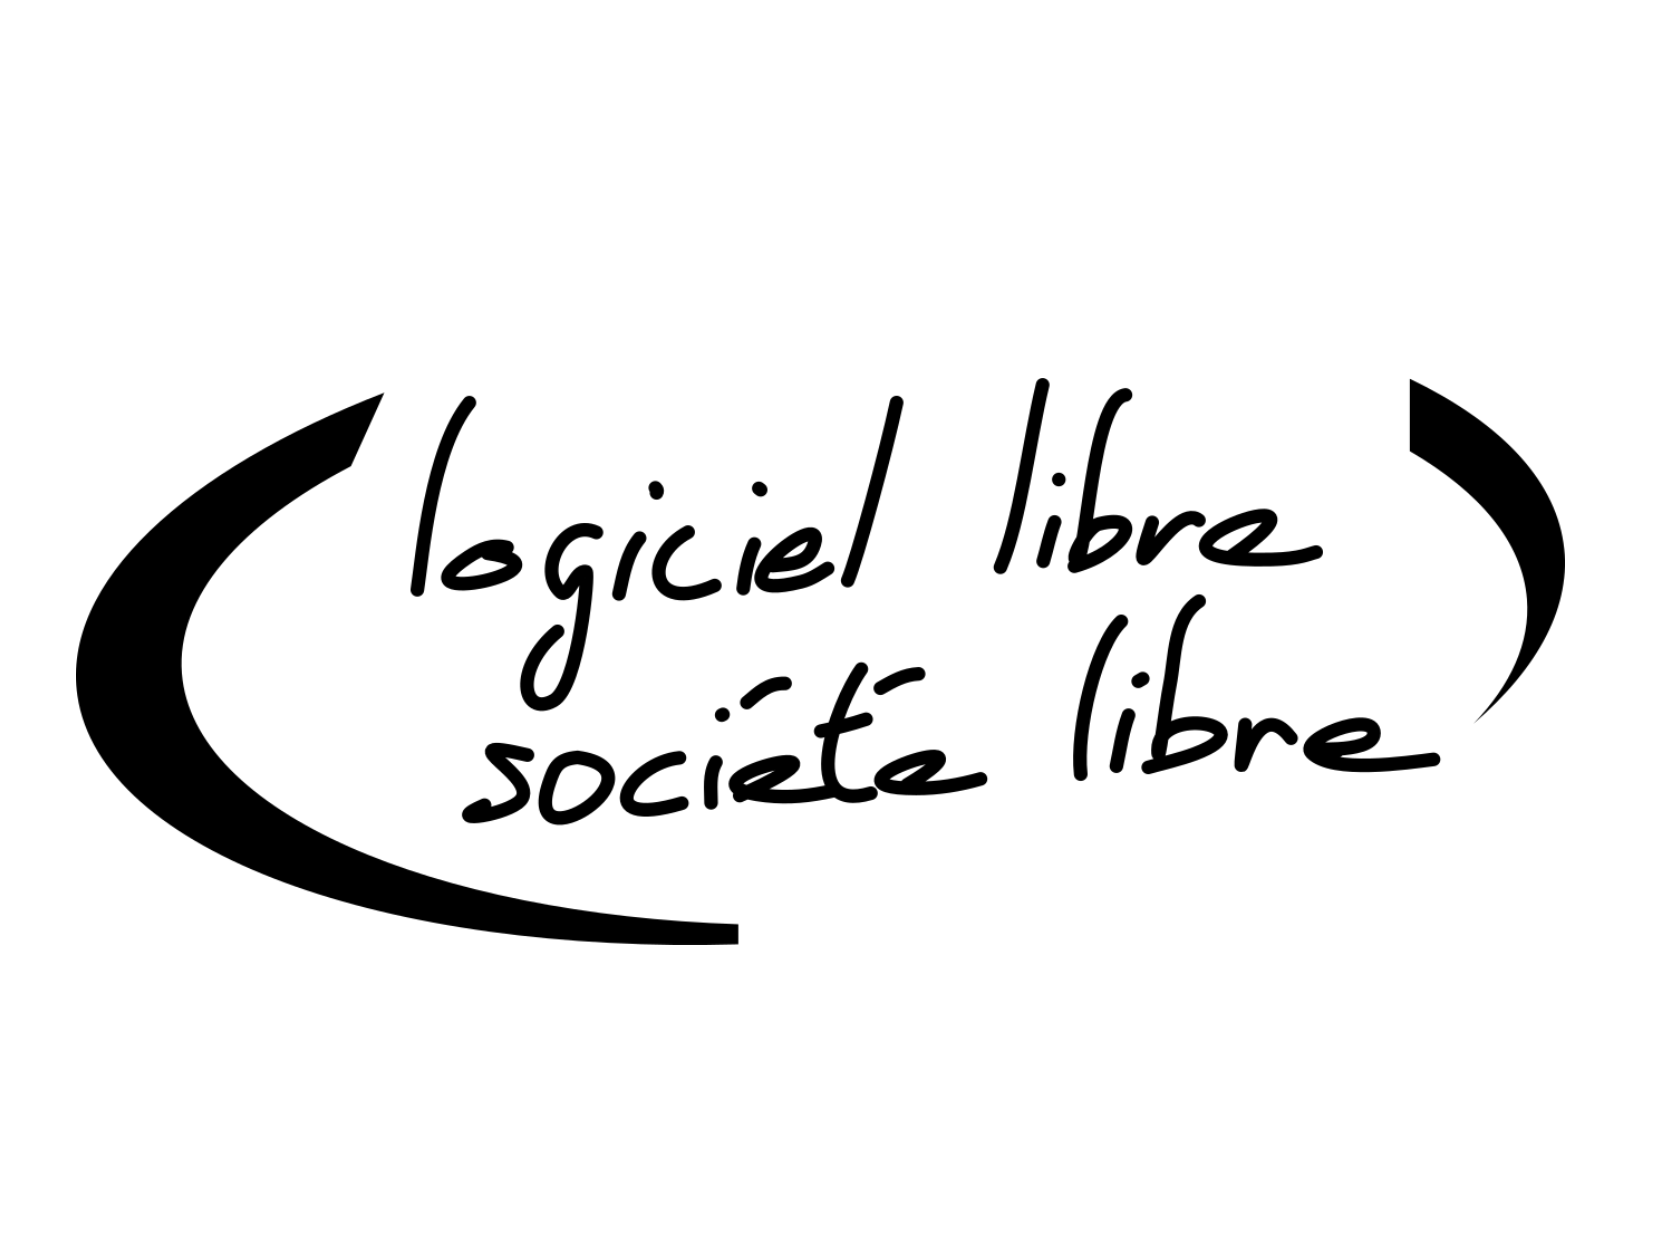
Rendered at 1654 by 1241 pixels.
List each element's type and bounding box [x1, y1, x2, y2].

picture [76, 378, 1565, 945]
